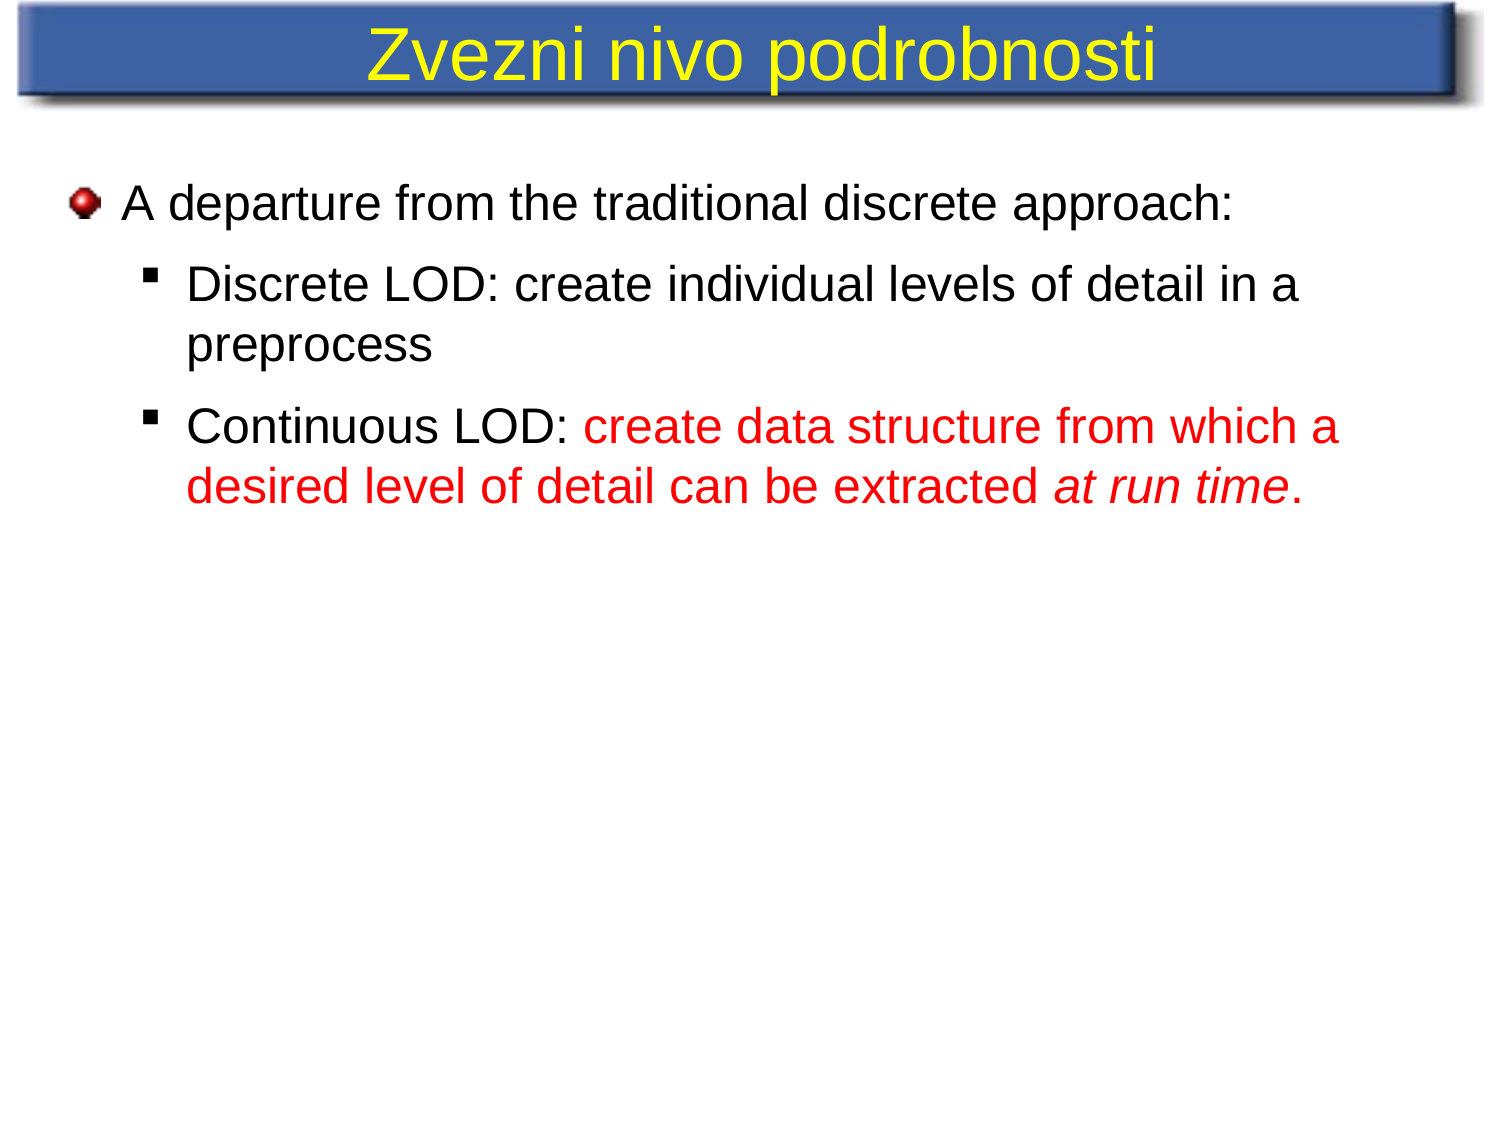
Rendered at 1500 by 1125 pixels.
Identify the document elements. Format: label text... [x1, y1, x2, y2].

picture [16, 0, 1484, 113]
list A departure from the traditional discrete approach: Discrete LOD: create individual levels of detail in a preprocess Continuous LOD: create data structure from which a desired level of detail can be extracted at run time. [50, 162, 1463, 1088]
title Zvezni nivo podrobnosti [24, 0, 1500, 103]
